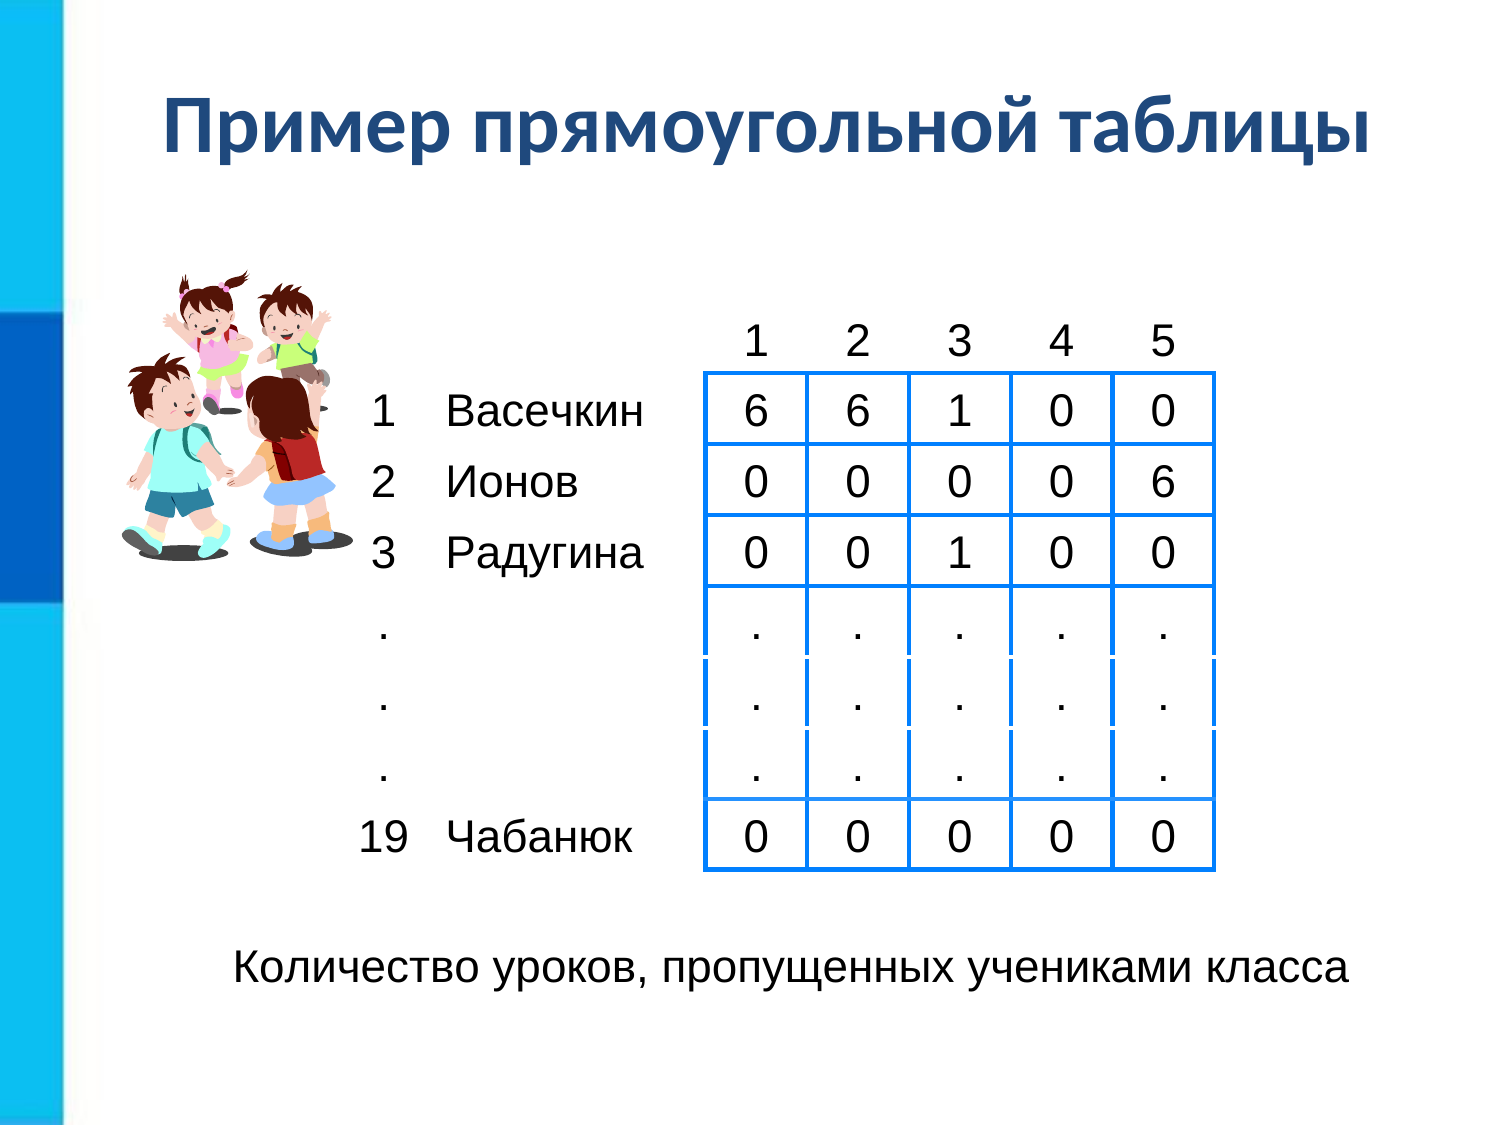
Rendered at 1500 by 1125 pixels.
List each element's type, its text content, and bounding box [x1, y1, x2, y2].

table_cell 0 [1115, 375, 1212, 442]
table_header [433, 305, 703, 371]
table_cell . [809, 659, 907, 726]
table_cell 0 [708, 517, 805, 584]
table_cell 0 [911, 446, 1009, 513]
table_cell 0 [1013, 375, 1110, 442]
table_cell . [911, 659, 1009, 726]
table_cell 0 [1013, 446, 1110, 513]
table_cell . [911, 588, 1009, 655]
table_cell . [1013, 659, 1110, 726]
table_cell 0 [809, 446, 907, 513]
table_cell 0 [1013, 801, 1110, 867]
table_cell 19 [338, 801, 429, 867]
table_cell Радугина [433, 517, 703, 584]
table_cell Чабанюк [433, 801, 703, 867]
table_cell . [1115, 730, 1212, 797]
table_cell . [809, 588, 907, 655]
table_cell . [911, 730, 1009, 797]
table_cell [433, 588, 703, 655]
table_cell . [708, 588, 805, 655]
table_cell . [708, 730, 805, 797]
table_cell 3 [338, 517, 429, 584]
table_cell . [708, 659, 805, 726]
table_cell . [1115, 588, 1212, 655]
table_header 4 [1013, 305, 1110, 371]
table_header [353, 305, 429, 371]
table_cell . [809, 730, 907, 797]
table_header 5 [1115, 305, 1212, 371]
picture [0, 0, 1500, 1125]
table_cell 1 [353, 375, 429, 442]
table_cell 0 [911, 801, 1009, 867]
text_box Пример прямоугольной таблицы [112, 31, 1425, 209]
table_cell 0 [1013, 517, 1110, 584]
table_cell 1 [911, 517, 1009, 584]
table_cell . [338, 659, 429, 726]
table_cell 6 [809, 375, 907, 442]
table_cell 0 [1115, 801, 1212, 867]
table_cell . [1115, 659, 1212, 726]
table_cell Ионов [433, 446, 703, 513]
table_header 3 [911, 305, 1009, 371]
table_cell . [338, 588, 429, 655]
table_cell 6 [1115, 446, 1212, 513]
table_cell 0 [708, 801, 805, 867]
table_cell [433, 659, 703, 726]
table_cell 1 [911, 375, 1009, 442]
table_cell 0 [708, 446, 805, 513]
table_cell . [1013, 730, 1110, 797]
table_cell . [338, 730, 429, 797]
table_header 1 [708, 305, 805, 371]
table_cell 2 [353, 446, 429, 513]
table_cell . [1013, 588, 1110, 655]
text_box Количество уроков, пропущенных учениками класса [194, 928, 1388, 1000]
table_cell 0 [1115, 517, 1212, 584]
table_cell 0 [809, 801, 907, 867]
table_cell 6 [708, 375, 805, 442]
table_cell [433, 730, 703, 797]
table_header 2 [809, 305, 907, 371]
table_cell Васечкин [433, 375, 703, 442]
table_cell 0 [809, 517, 907, 584]
